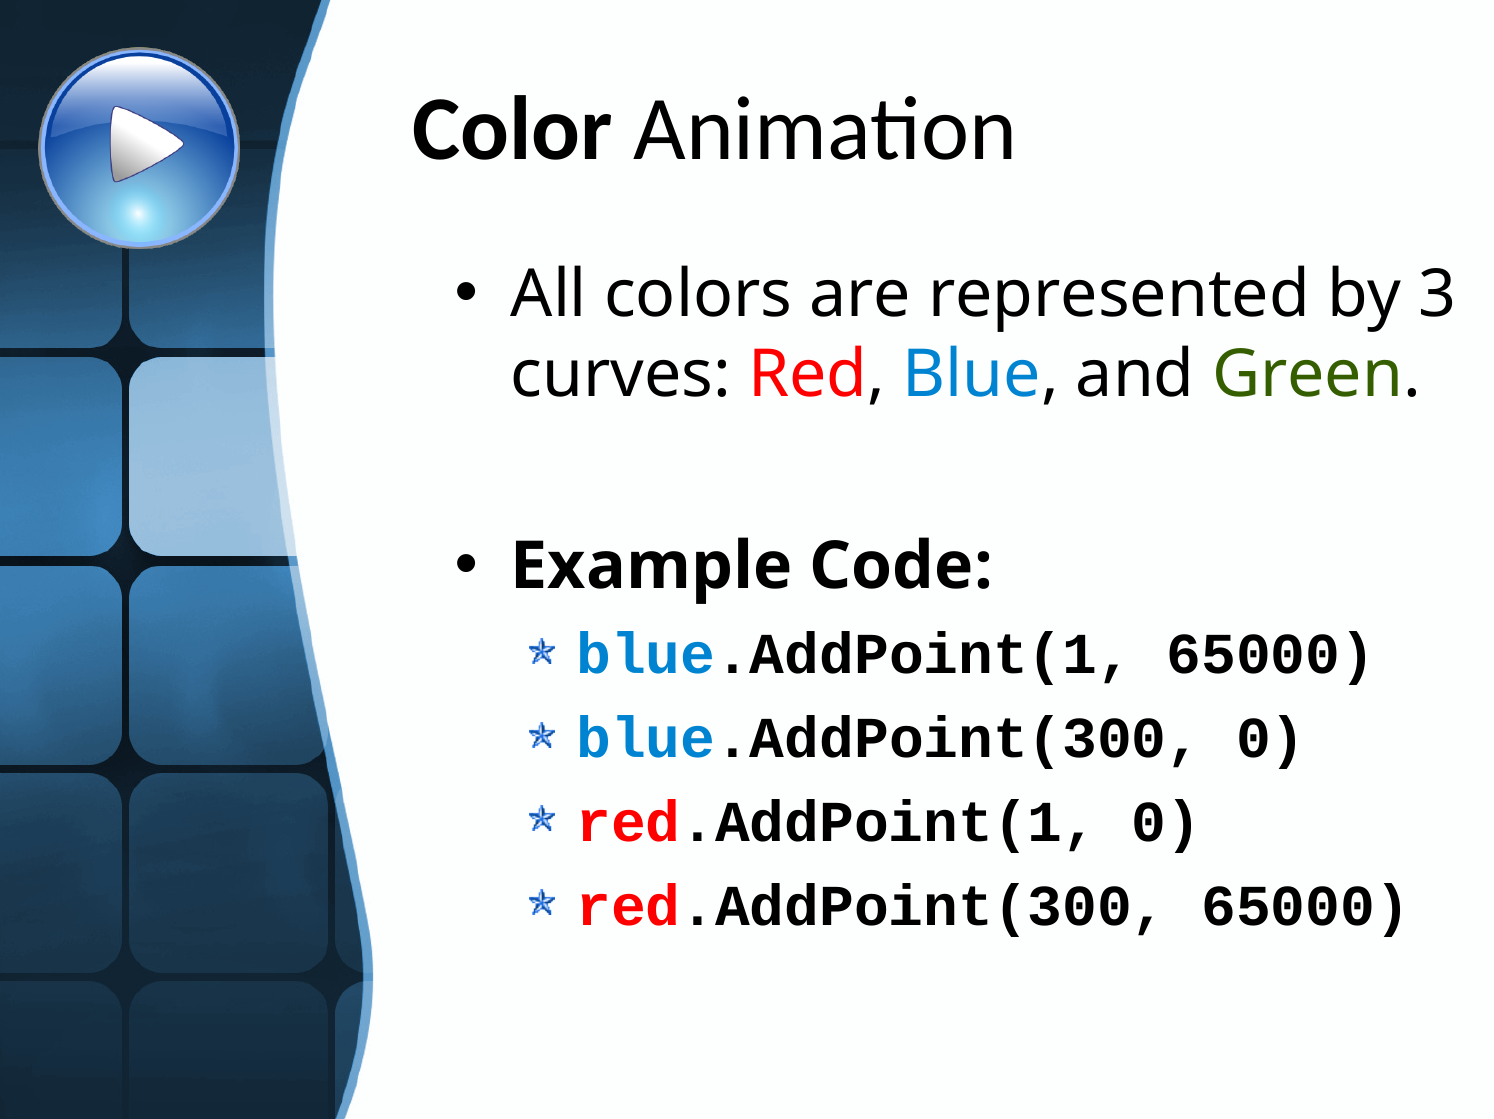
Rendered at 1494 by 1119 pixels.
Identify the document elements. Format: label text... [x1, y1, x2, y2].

title Color Animation [397, 30, 1479, 217]
list All colors are represented by 3 curves: Red, Blue, and Green. Example Code: blue.AddPoint(1, 65000) blue.AddPoint(300, 0) red.AddPoint(1, 0) red.AddPoint(300, 65000) [439, 243, 1483, 1078]
picture [0, 0, 1494, 1119]
